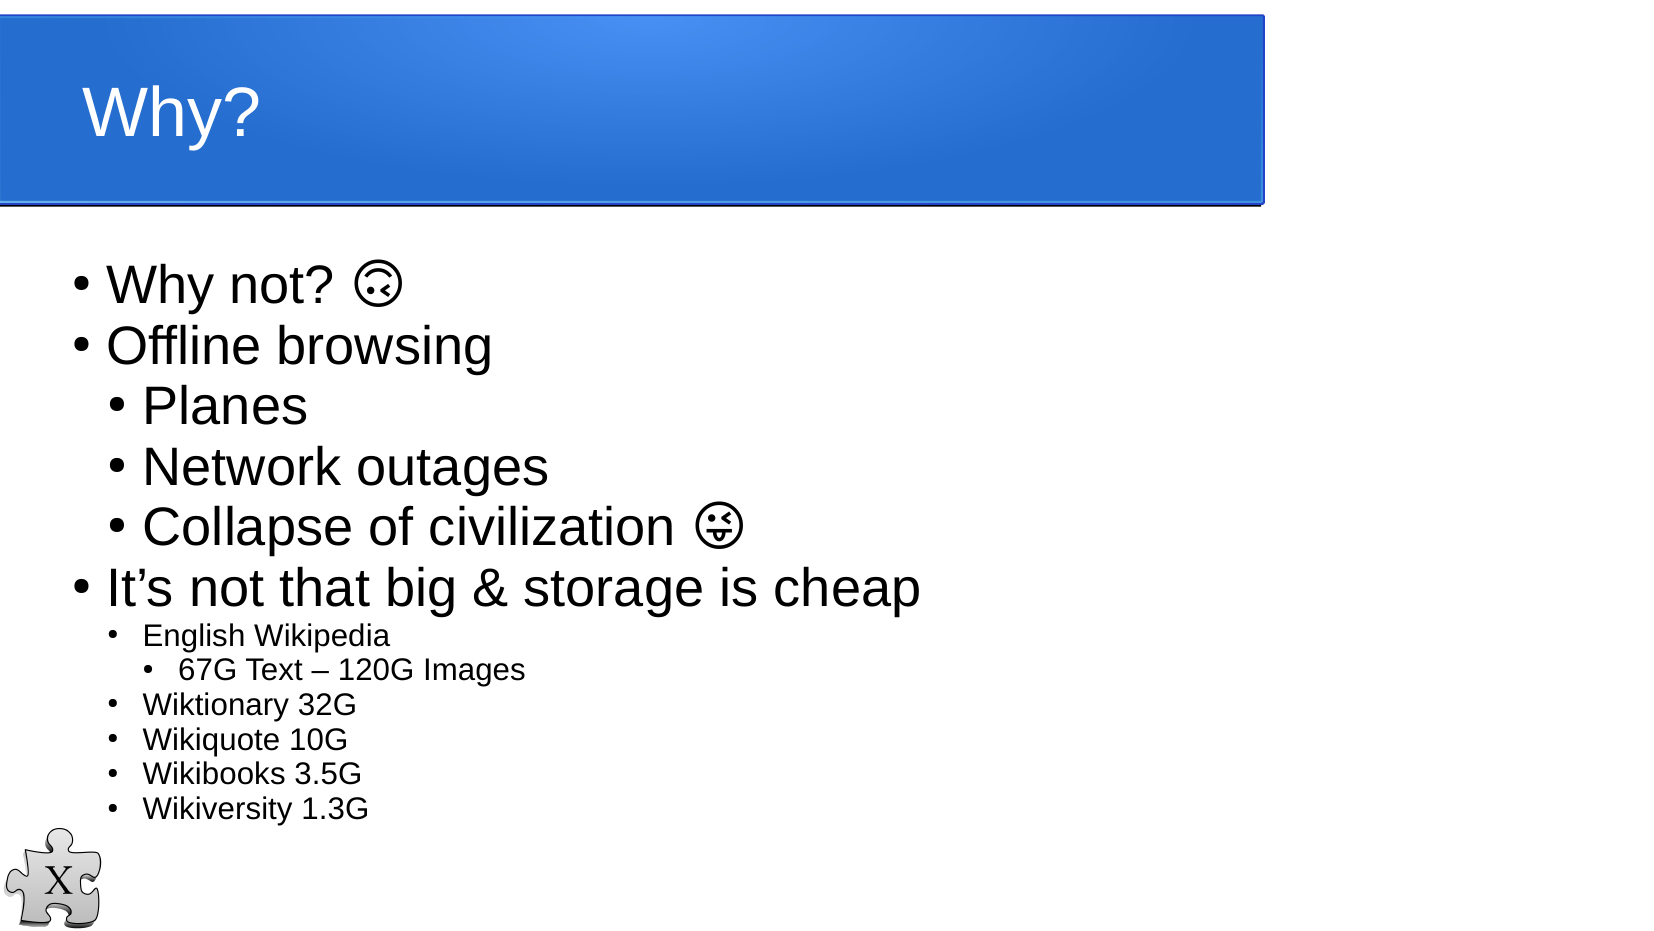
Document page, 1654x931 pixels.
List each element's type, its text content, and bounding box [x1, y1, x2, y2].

picture [0, 825, 106, 931]
subtitle Why not? 🙃 Offline browsing Planes Network outages Collapse of civilization 😜 It’s not that big & storage is cheap English Wikipedia 67G Text – 120G Images Wiktionary 32G Wikiquote 10G Wikibooks 3.5G Wikiversity 1.3G [71, 225, 1561, 856]
title Why? [82, 35, 1235, 189]
